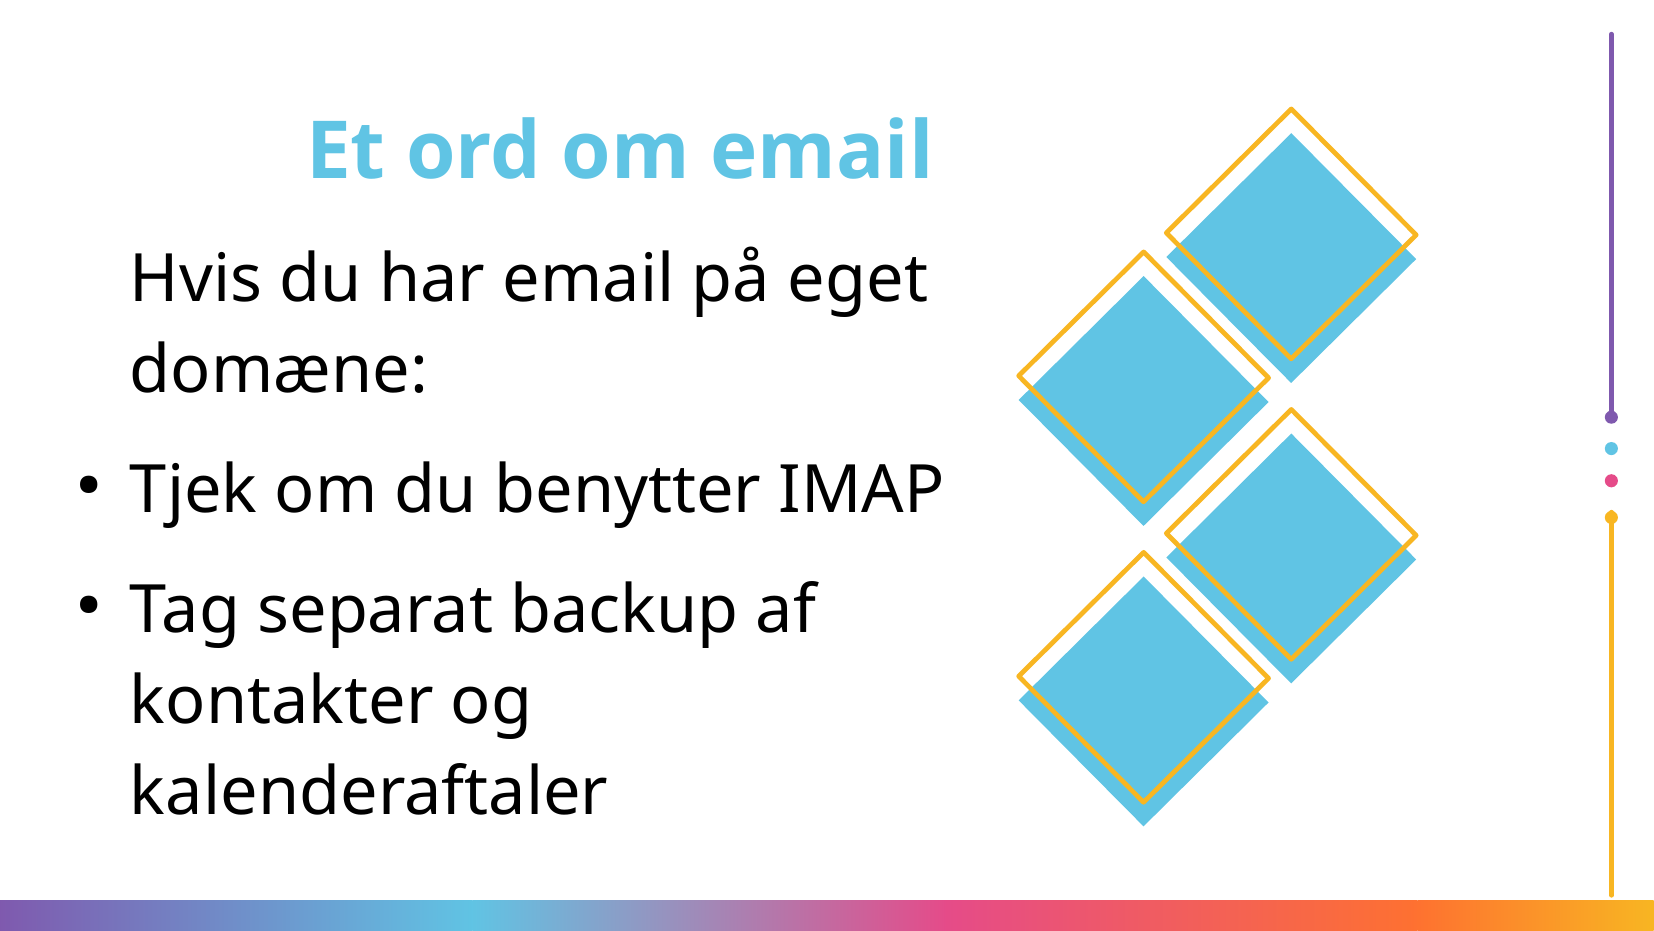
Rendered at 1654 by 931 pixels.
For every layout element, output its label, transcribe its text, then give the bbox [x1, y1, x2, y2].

title Et ord om email [236, 59, 1004, 230]
list Hvis du har email på eget domæne: Tjek om du benytter IMAP Tag separat backup af kontakter og kalenderaftaler [59, 230, 1004, 857]
